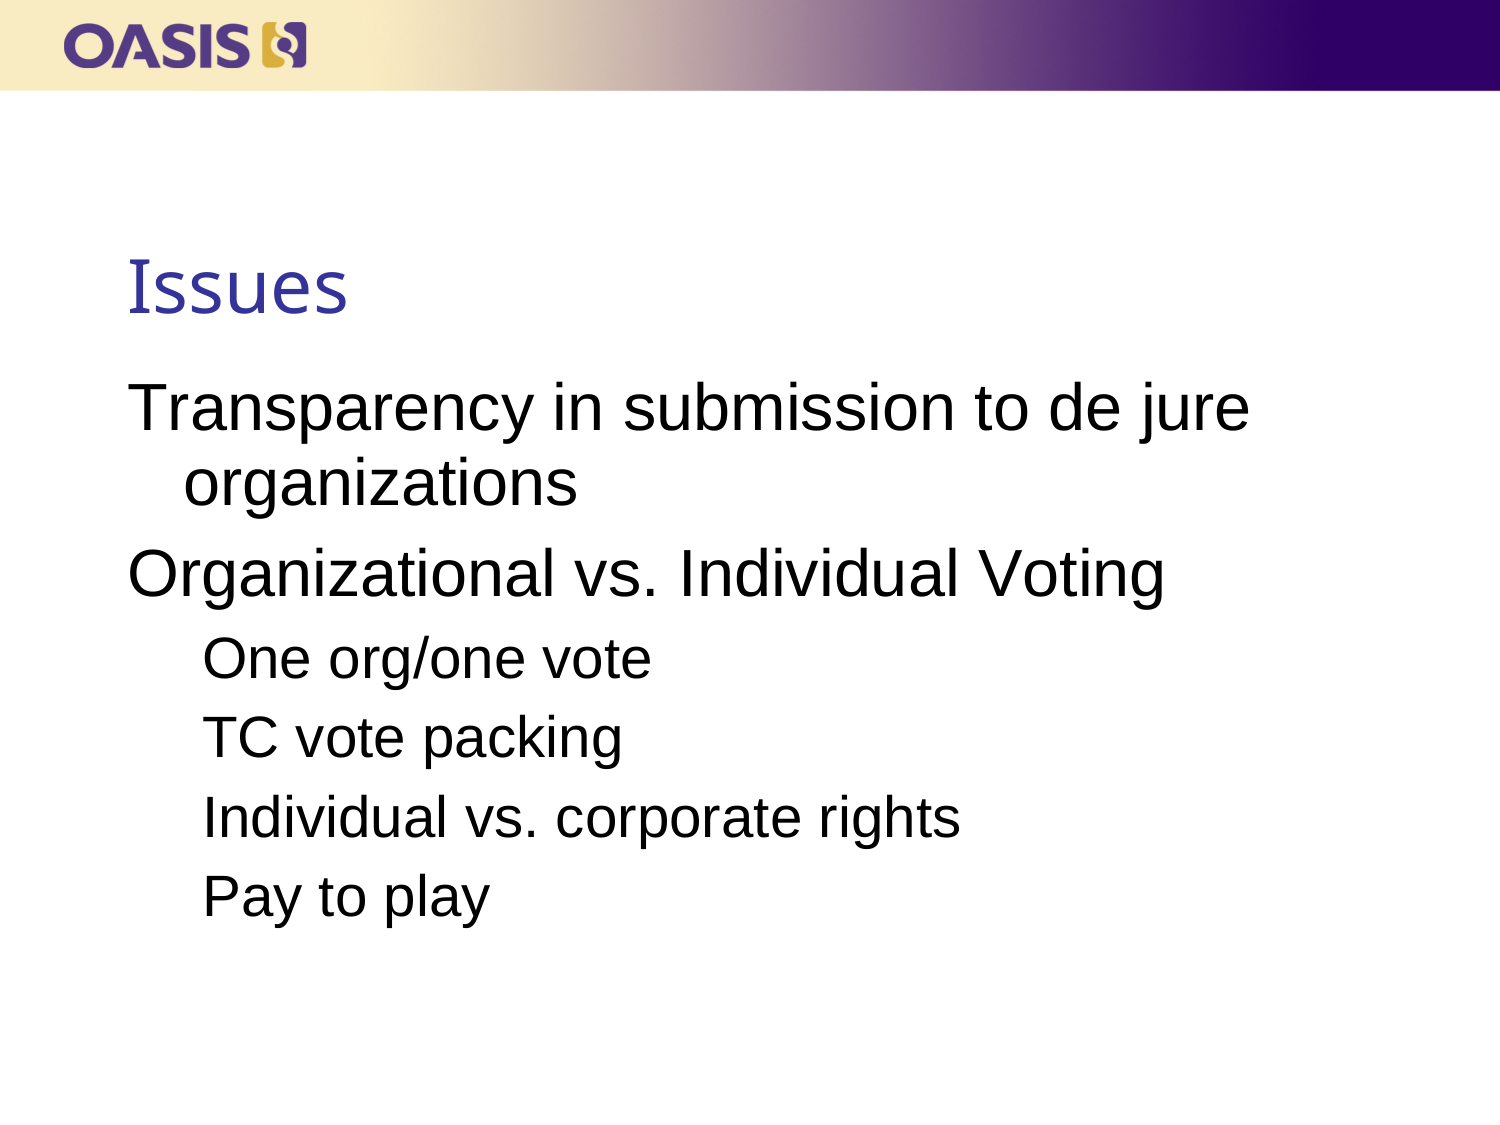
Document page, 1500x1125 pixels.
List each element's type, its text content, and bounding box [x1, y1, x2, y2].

list Transparency in submission to de jure organizations Organizational vs. Individual Voting One org/one vote TC vote packing Individual vs. corporate rights Pay to play [112, 362, 1288, 1047]
picture [0, 0, 1500, 1125]
title Issues [112, 149, 1263, 338]
